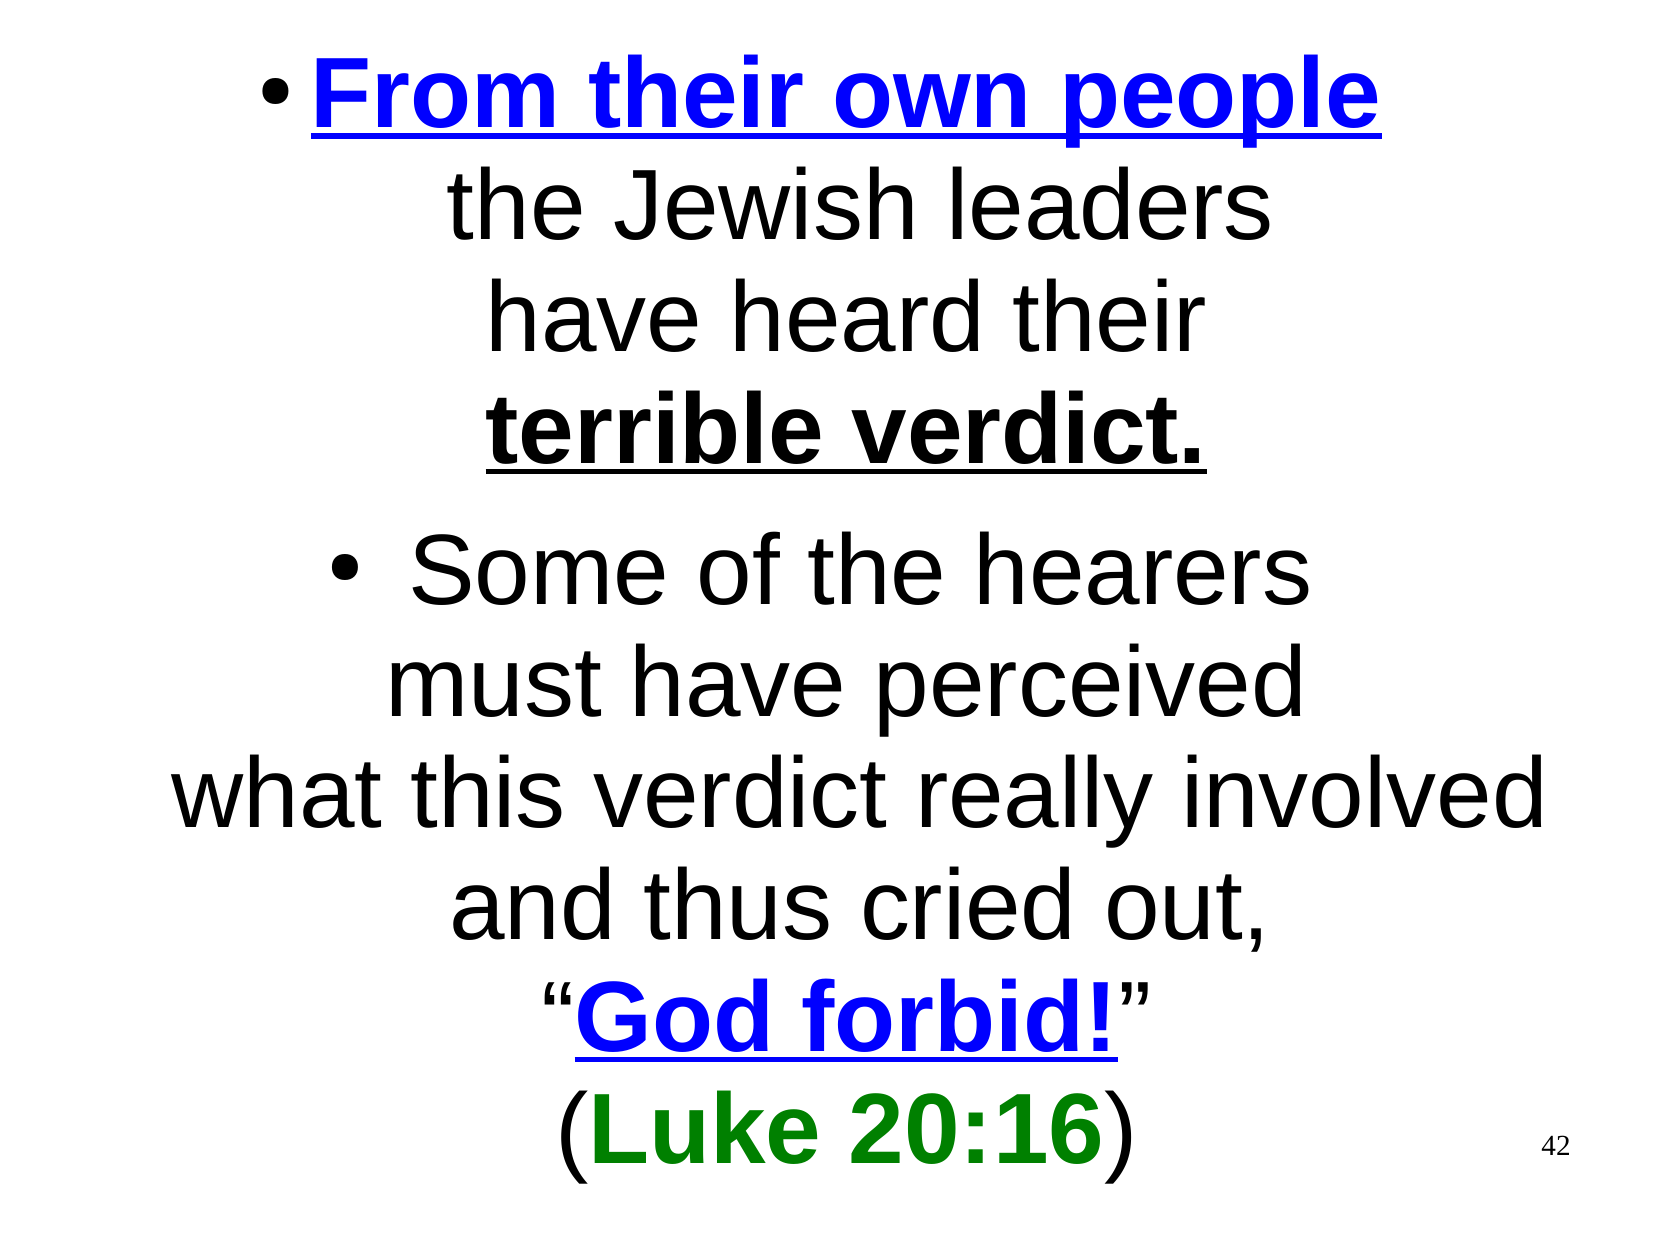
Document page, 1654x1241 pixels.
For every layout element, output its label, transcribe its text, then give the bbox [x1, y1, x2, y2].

list From their own people the Jewish leaders have heard their terrible verdict. Some of the hearers must have perceived what this verdict really involved and thus cried out, “God forbid!” (Luke 20:16) [37, 37, 1613, 1201]
